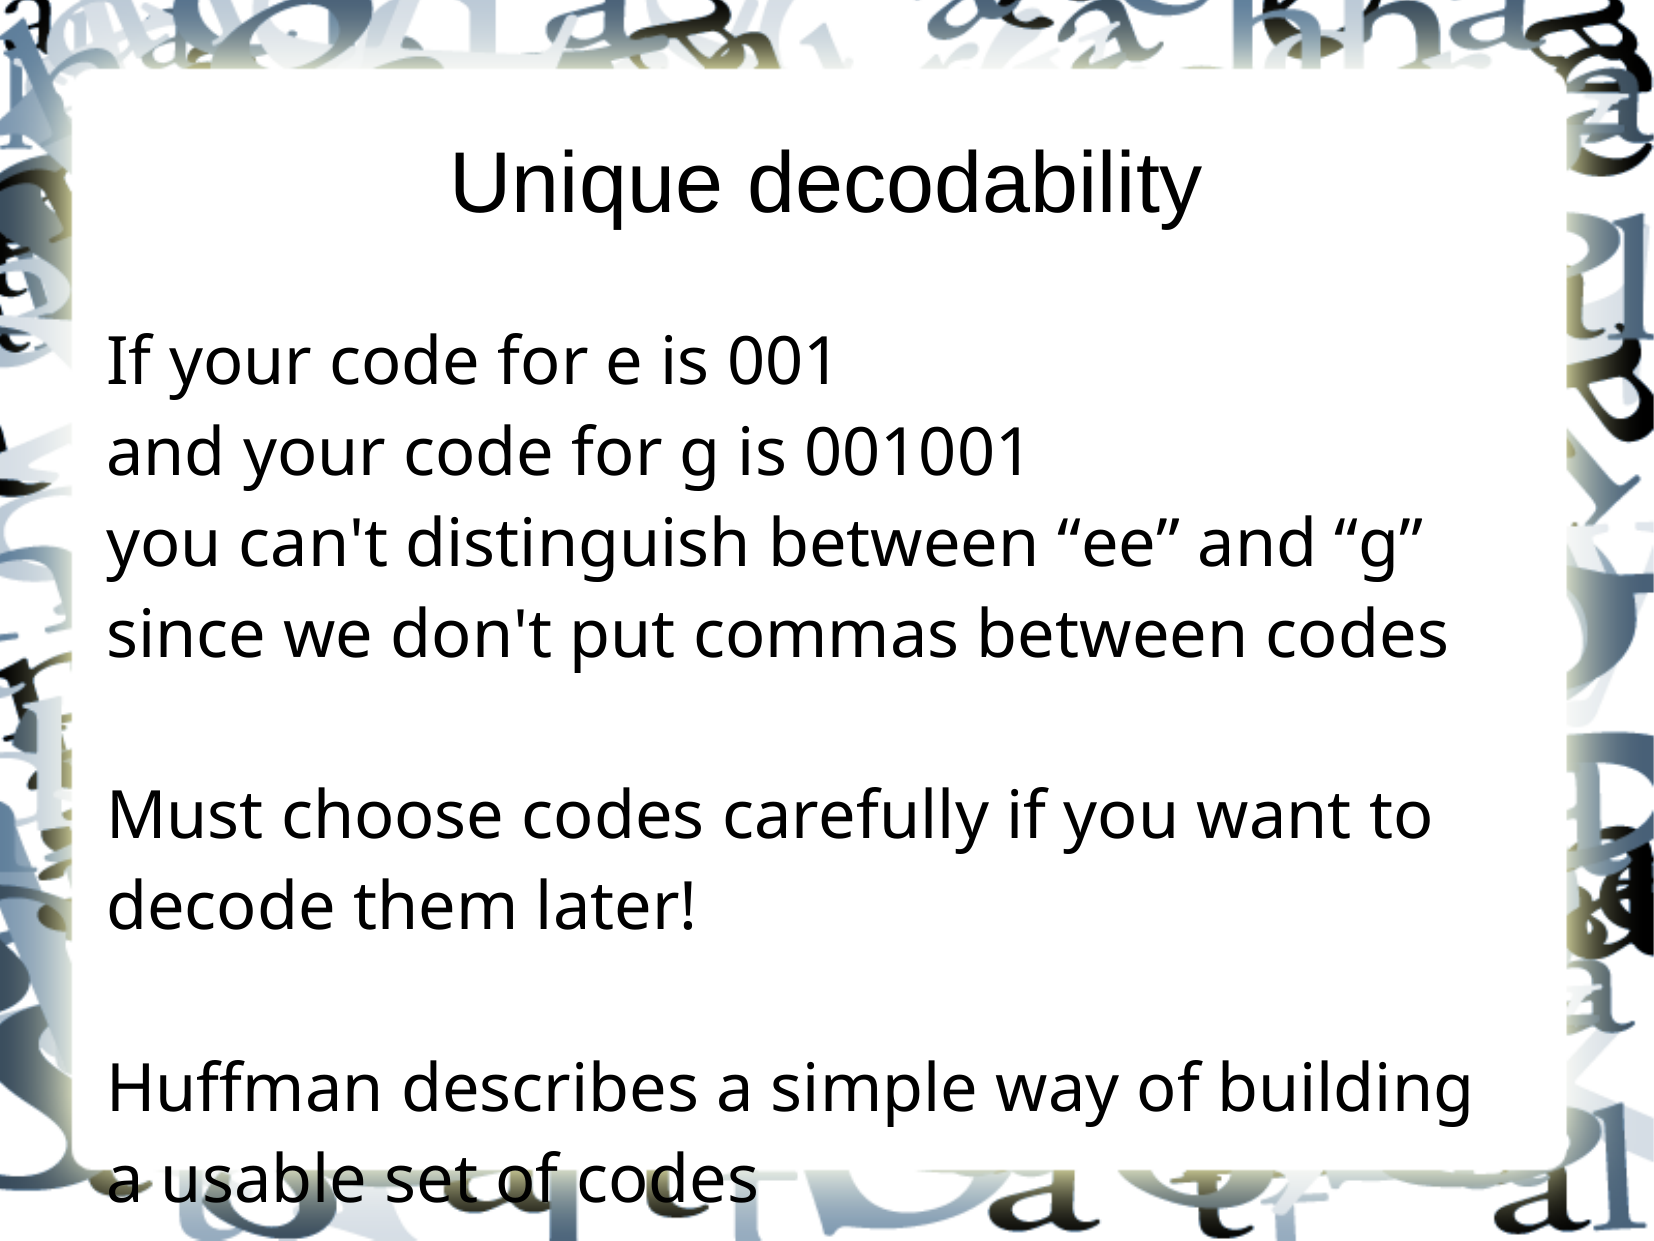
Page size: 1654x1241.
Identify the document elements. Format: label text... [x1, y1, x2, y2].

list If your code for e is 001 and your code for g is 001001 you can't distinguish between “ee” and “g” since we don't put commas between codes Must choose codes carefully if you want to decode them later! Huffman describes a simple way of building a usable set of codes [106, 313, 1530, 1099]
picture [0, 0, 1654, 1241]
title Unique decodability [82, 78, 1571, 287]
